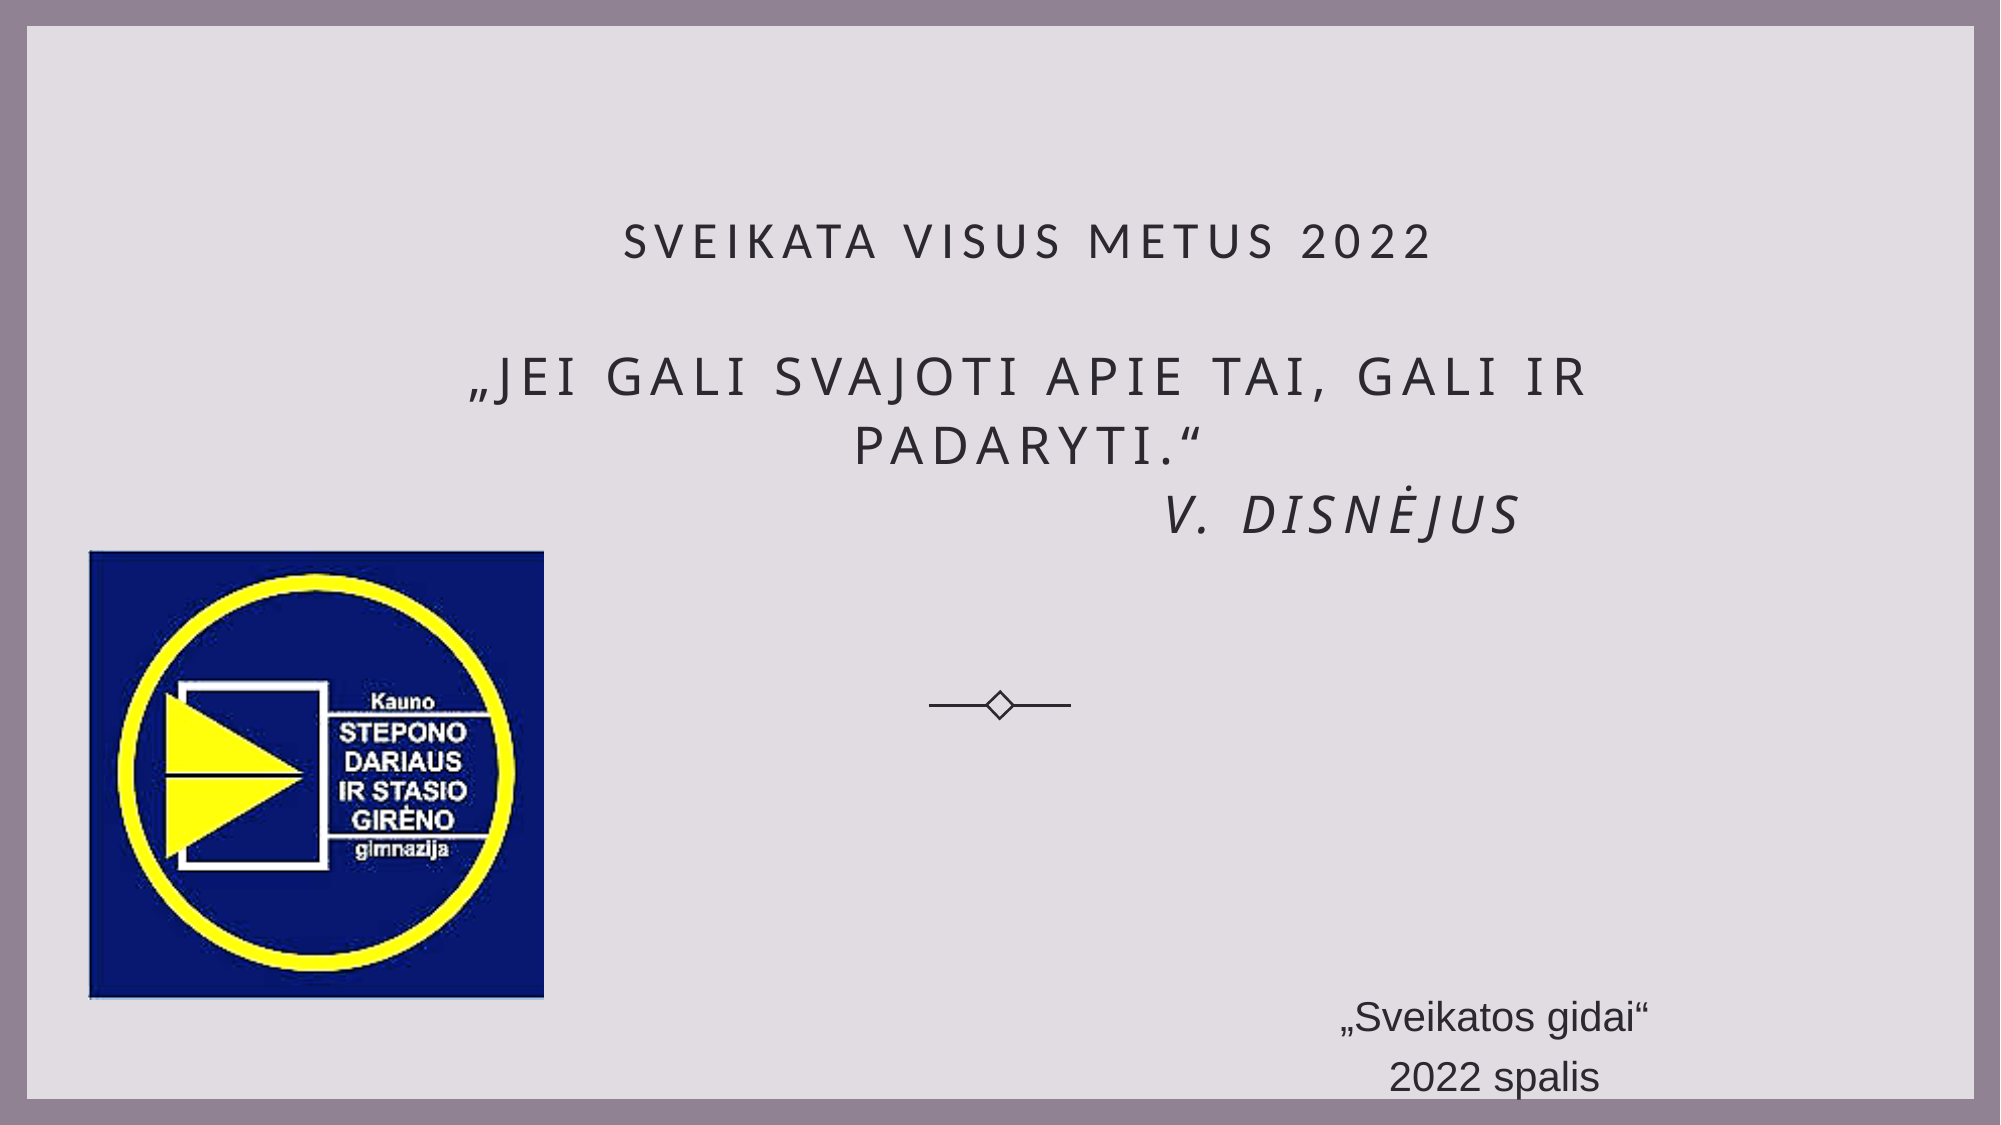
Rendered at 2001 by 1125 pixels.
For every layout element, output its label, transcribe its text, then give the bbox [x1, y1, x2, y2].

text_box [0, 0, 2000, 1125]
picture [88, 550, 544, 1000]
subtitle „Sveikatos gidai“ 2022 spalis [989, 991, 2000, 1125]
title SVEIKATA VISUS METUS 2022 „Jei gali svajoti apie tai, gali ir padaryti.“ V. Disnėjus [415, 99, 1648, 614]
